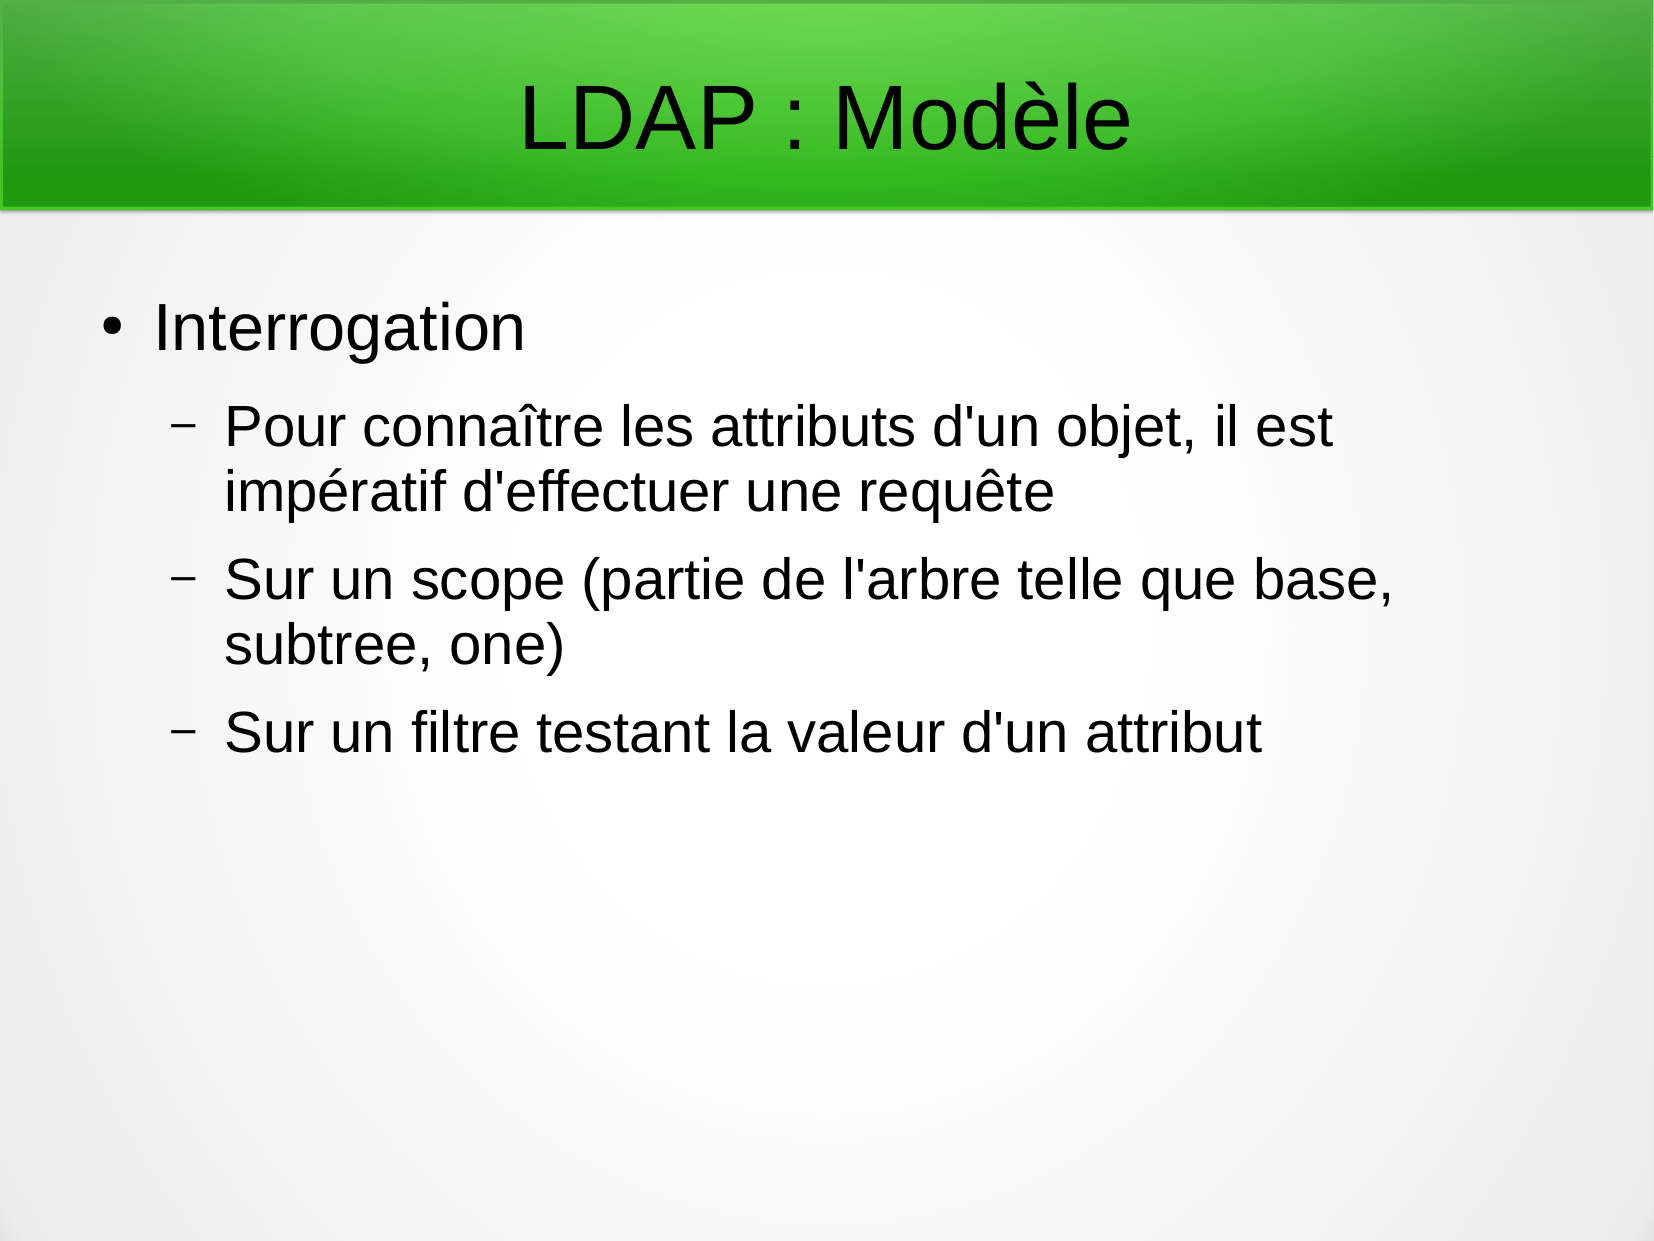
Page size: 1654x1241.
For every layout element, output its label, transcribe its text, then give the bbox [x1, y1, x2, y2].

title LDAP : Modèle [82, 47, 1571, 189]
list Interrogation Pour connaître les attributs d'un objet, il est impératif d'effectuer une requête Sur un scope (partie de l'arbre telle que base, subtree, one) Sur un filtre testant la valeur d'un attribut [82, 290, 1571, 1010]
